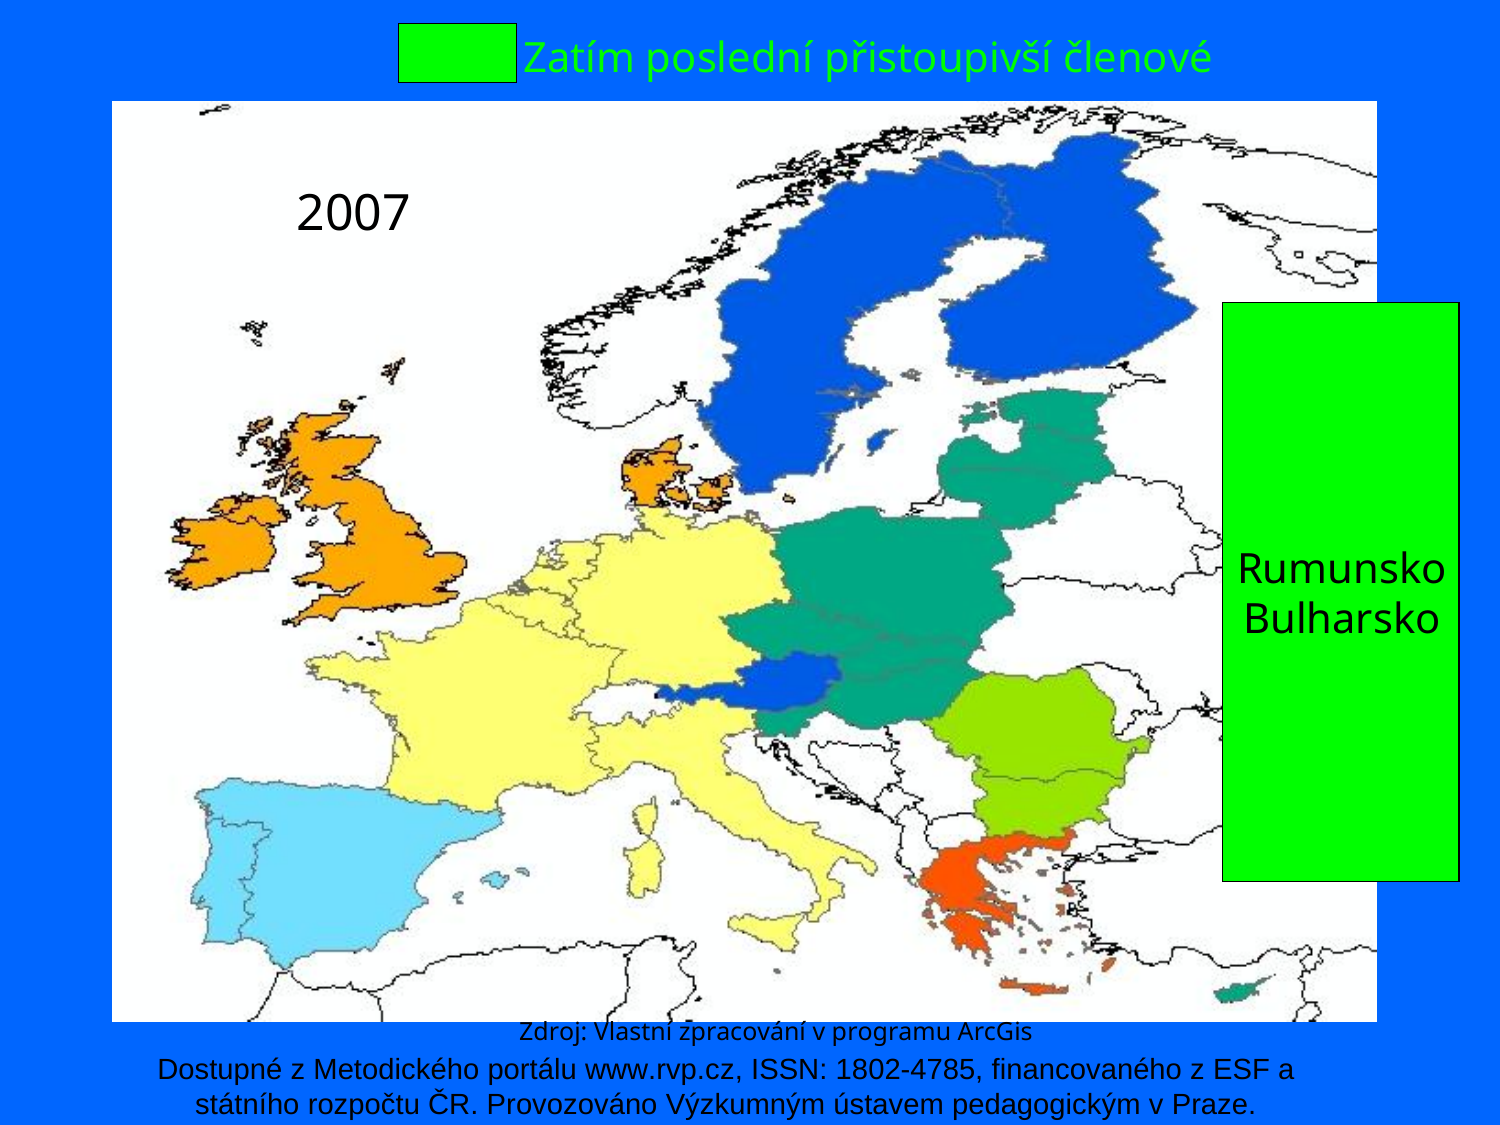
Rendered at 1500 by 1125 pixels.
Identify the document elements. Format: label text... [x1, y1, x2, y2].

text_box 2007 [281, 172, 426, 249]
text_box Rumunsko Bulharsko [1222, 302, 1459, 882]
text_box [398, 23, 517, 83]
text_box Zatím poslední přistoupivší členové [508, 23, 1229, 89]
text_box Dostupné z Metodického portálu www.rvp.cz, ISSN: 1802-4785, financovaného z ESF a státního rozpočtu ČR. Provozováno Výzkumným ústavem pedagogickým v Praze. [105, 1042, 1348, 1103]
picture [112, 101, 1377, 1022]
text_box Zdroj: Vlastní zpracování v programu ArcGis [504, 1007, 1049, 1042]
